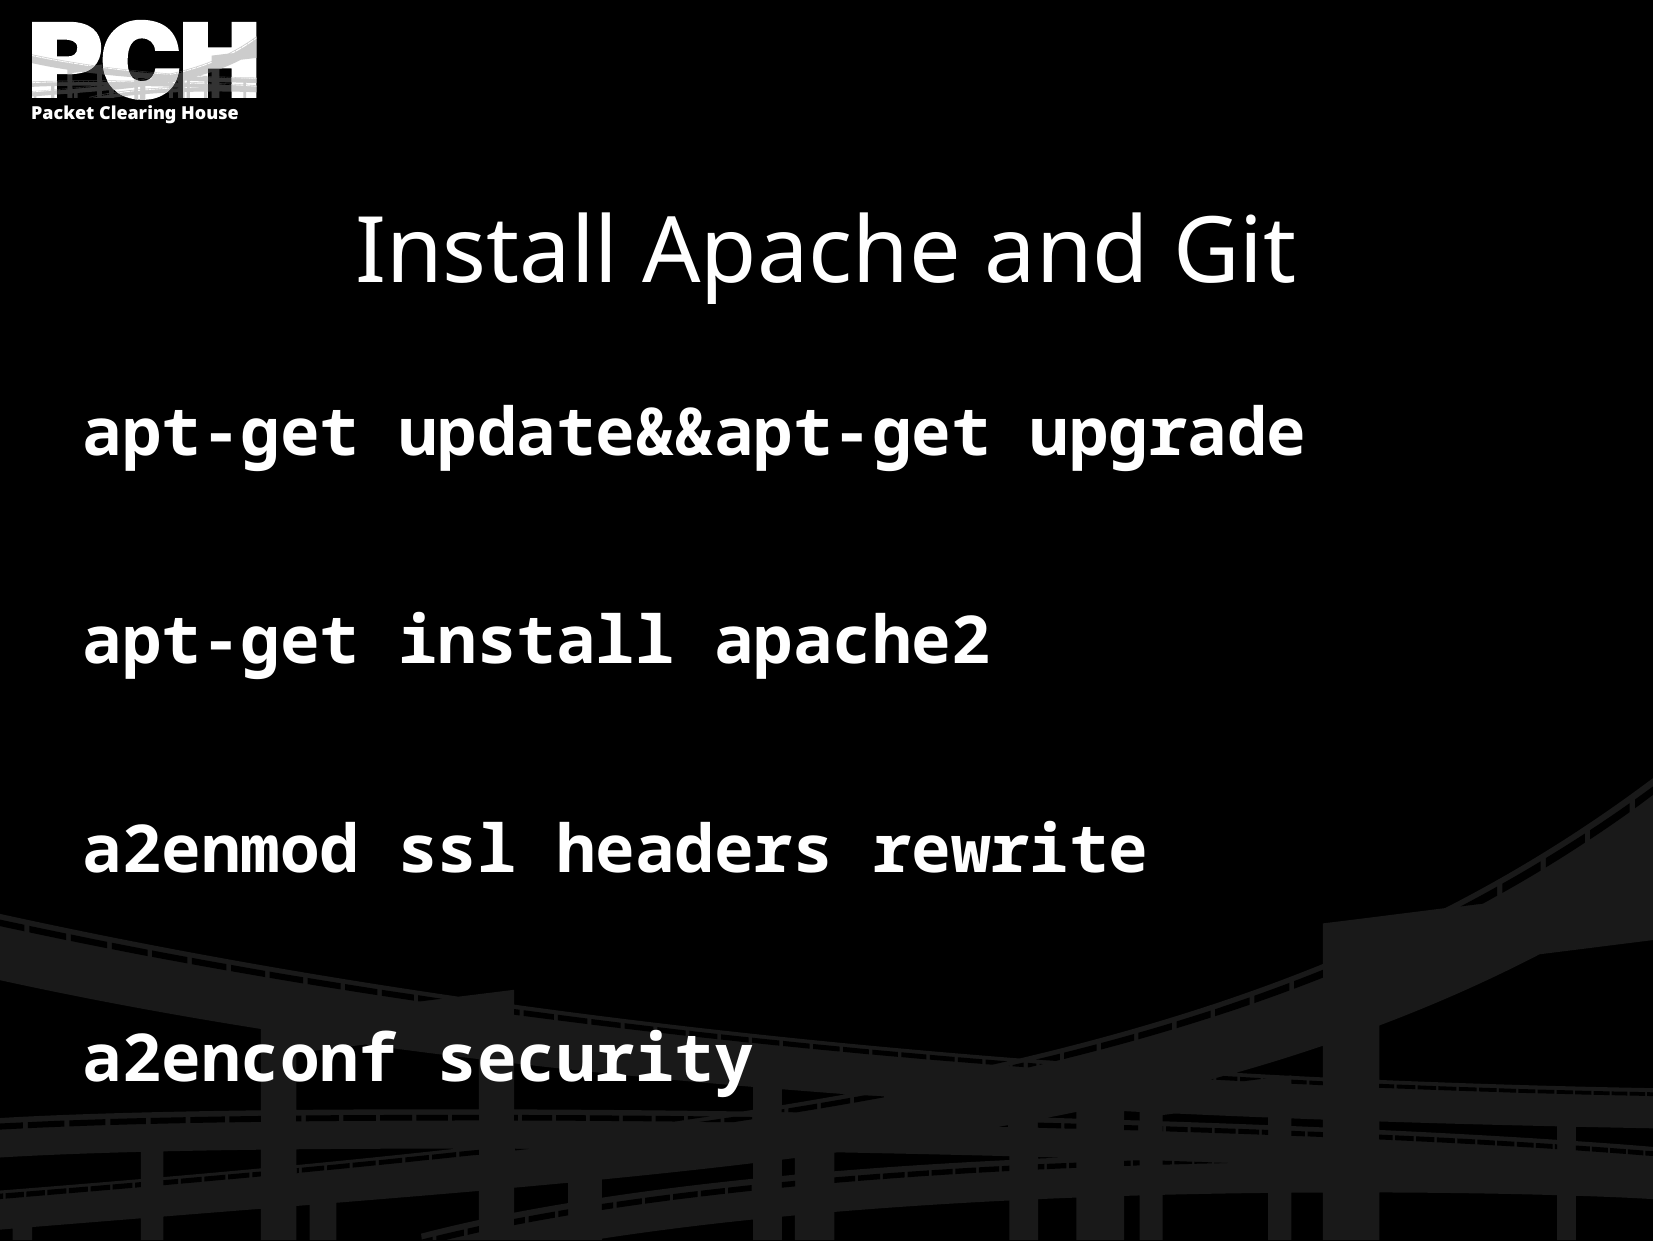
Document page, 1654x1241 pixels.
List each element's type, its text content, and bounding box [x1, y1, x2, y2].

title Install Apache and Git [0, 143, 1653, 352]
list apt-get update&&apt-get upgrade apt-get install apache2 a2enmod ssl headers rewrite a2enconf security [82, 384, 1571, 1105]
